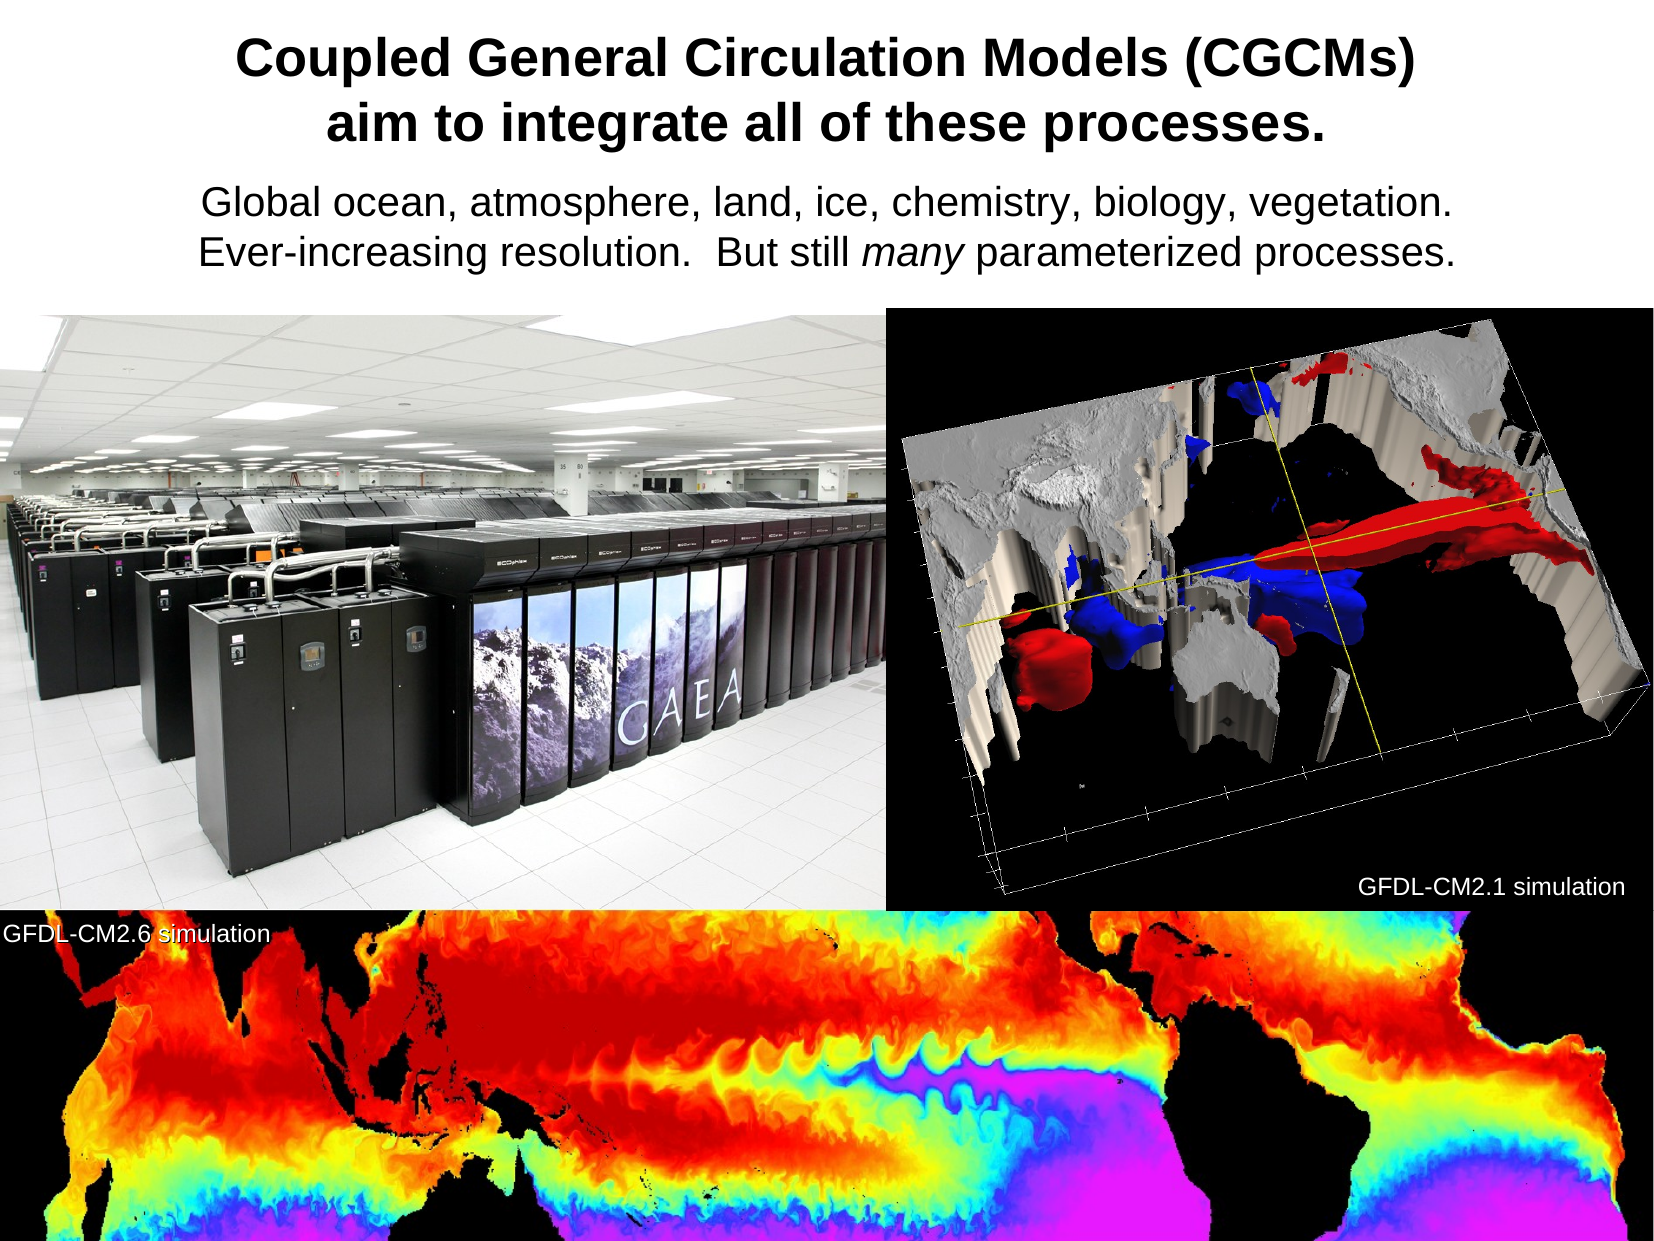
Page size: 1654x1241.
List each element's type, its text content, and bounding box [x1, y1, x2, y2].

text_box Coupled General Circulation Models (CGCMs) aim to integrate all of these processes. [49, 14, 1605, 160]
text_box GFDL-CM2.6 simulation [2, 919, 272, 948]
picture [0, 308, 1654, 1241]
text_box Global ocean, atmosphere, land, ice, chemistry, biology, vegetation. Ever-increasing resolution. But still many parameterized processes. [183, 167, 1472, 282]
text_box GFDL-CM2.1 simulation [1357, 873, 1627, 902]
